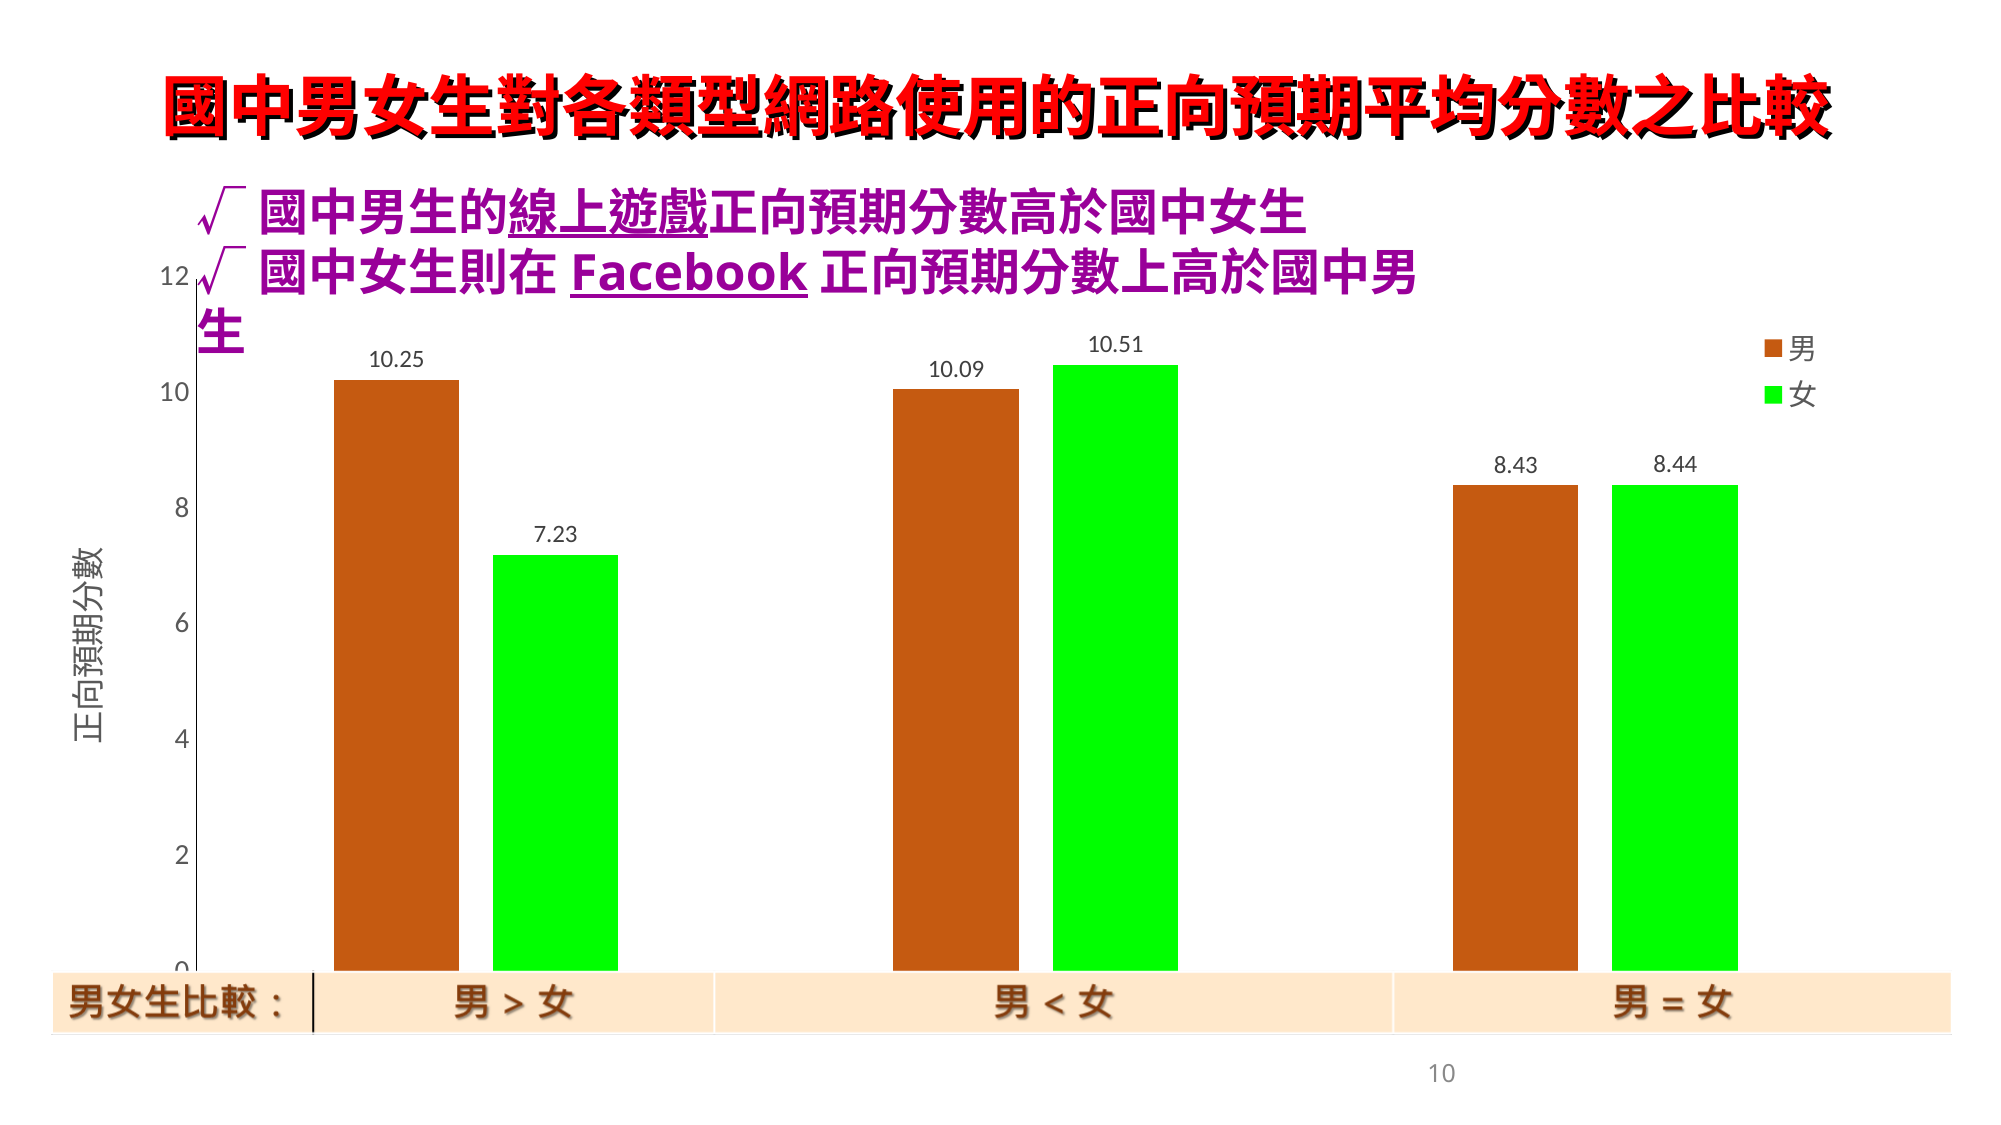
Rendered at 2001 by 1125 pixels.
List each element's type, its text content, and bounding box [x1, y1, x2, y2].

text_box √國中男生的線上遊戲正向預期分數高於國中女生 √國中女生則在Facebook正向預期分數上高於國中男生 [181, 172, 1467, 310]
chart [210, 310, 218, 317]
title 國中男女生對各類型網路使用的正向預期平均分數之比較 [133, 0, 1859, 218]
picture [51, 967, 1952, 1054]
text_box 10 [1412, 1042, 1863, 1103]
chart [29, 247, 2000, 1045]
